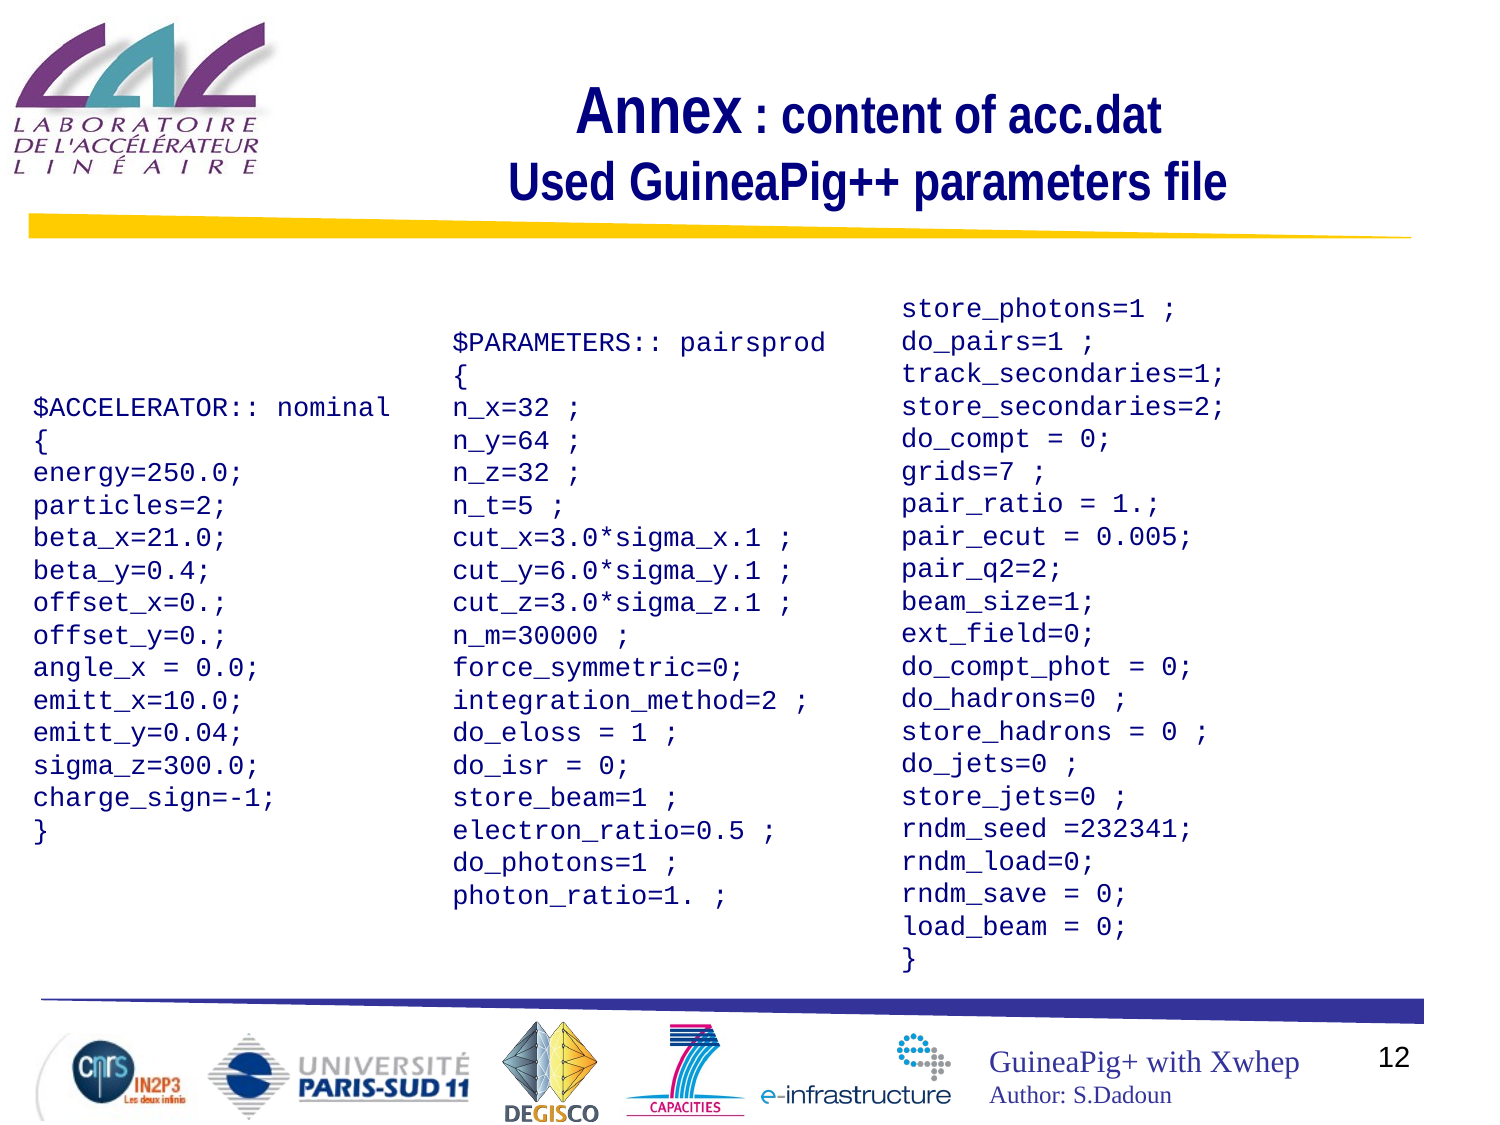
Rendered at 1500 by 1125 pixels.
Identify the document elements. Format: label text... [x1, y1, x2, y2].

picture [490, 1018, 609, 1122]
picture [902, 1038, 925, 1049]
picture [620, 1017, 750, 1124]
title Annex : content of acc.dat Used GuineaPig++ parameters file [259, 56, 1479, 221]
text_box store_photons=1 ; do_pairs=1 ; track_secondaries=1; store_secondaries=2; do_compt = 0; grids=7 ; pair_ratio = 1.; pair_ecut = 0.005; pair_q2=2; beam_size=1; ext_field=0; do_compt_phot = 0; do_hadrons=0 ; store_hadrons = 0 ; do_jets=0 ; store_jets=0 ; rndm_seed =232341; rndm_load=0; rndm_save = 0; load_beam = 0; } [901, 237, 1412, 994]
text_box $PARAMETERS:: pairsprod { n_x=32 ; n_y=64 ; n_z=32 ; n_t=5 ; cut_x=3.0*sigma_x.1 ; cut_y=6.0*sigma_y.1 ; cut_z=3.0*sigma_z.1 ; n_m=30000 ; force_symmetric=0; integration_method=2 ; do_eloss = 1 ; do_isr = 0; store_beam=1 ; electron_ratio=0.5 ; do_photons=1 ; photon_ratio=1. ; [452, 259, 833, 975]
subtitle $ACCELERATOR:: nominal { energy=250.0; particles=2; beta_x=21.0; beta_y=0.4; offset_x=0.; offset_y=0.; angle_x = 0.0; emitt_x=10.0; emitt_y=0.04; sigma_z=300.0; charge_sign=-1; } [32, 259, 414, 975]
picture [7, 16, 283, 178]
picture [25, 1033, 475, 1121]
picture [761, 1033, 951, 1104]
